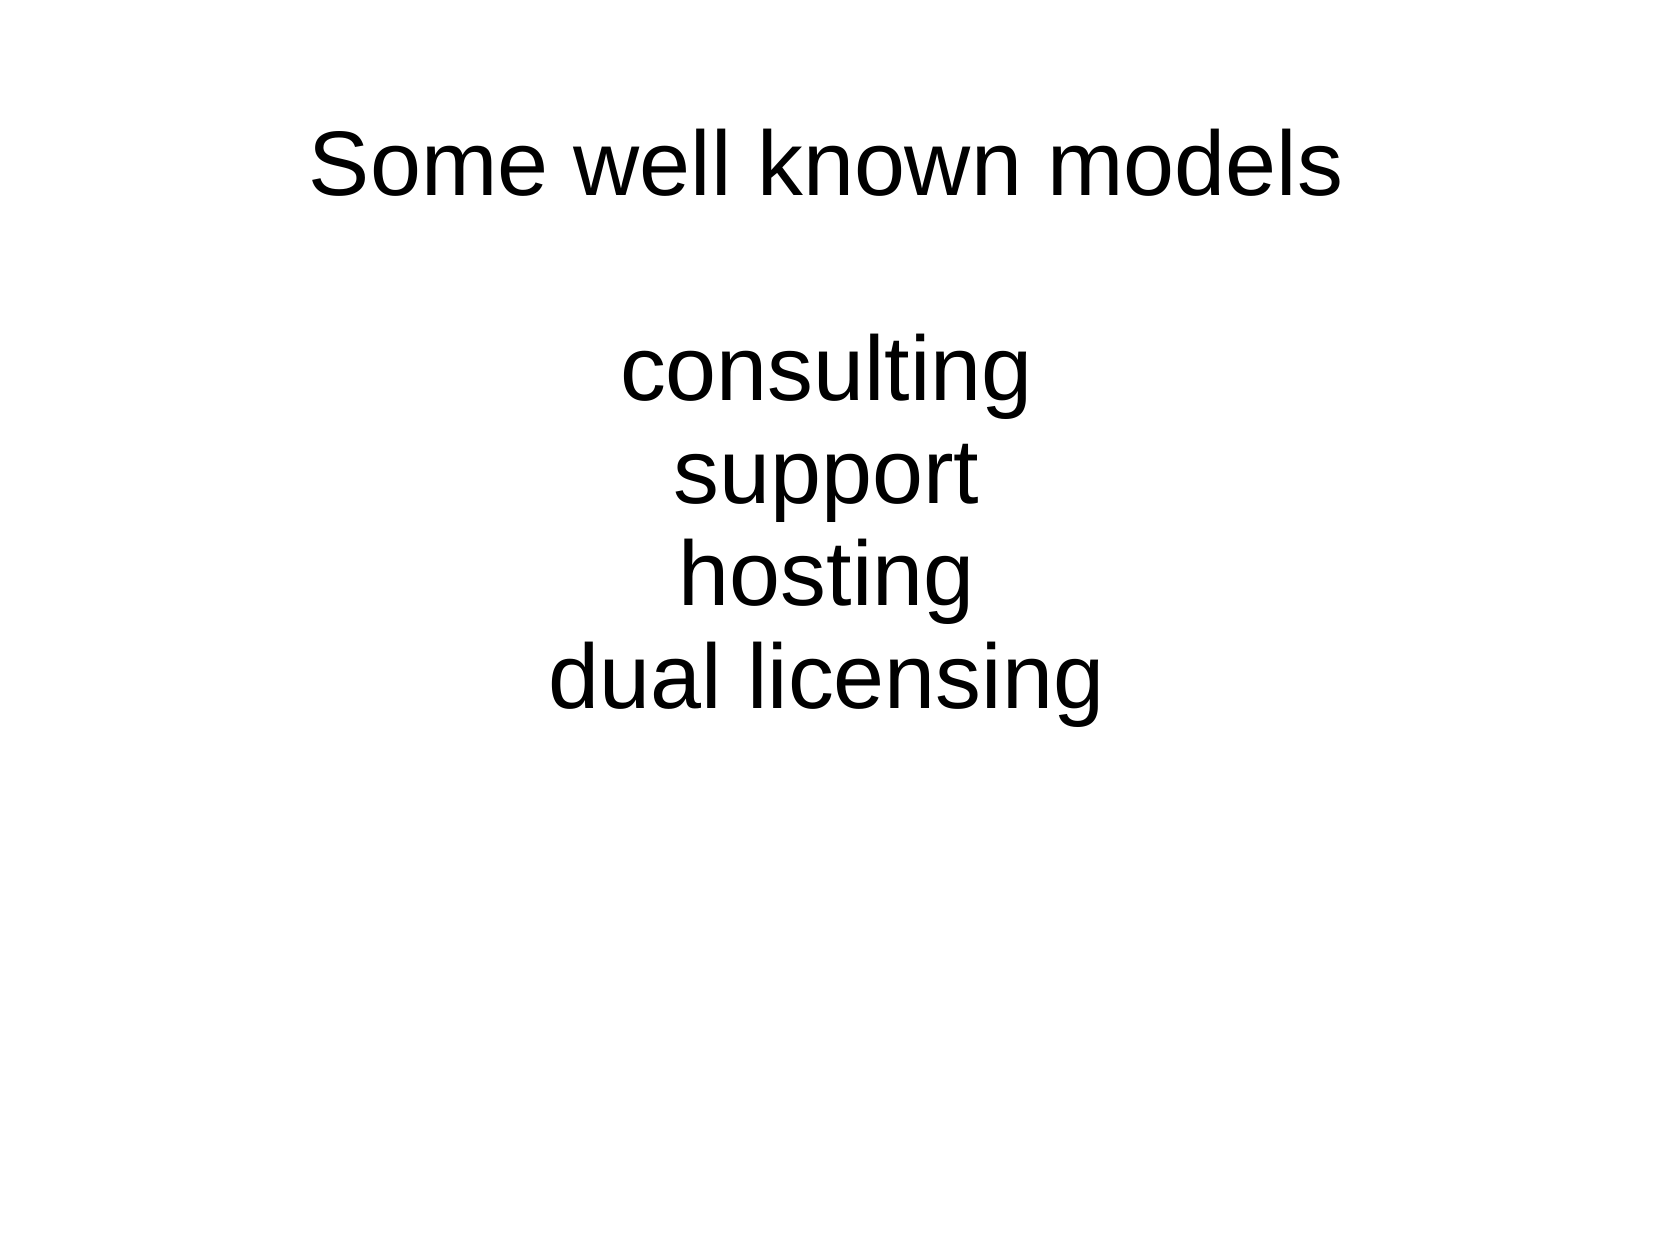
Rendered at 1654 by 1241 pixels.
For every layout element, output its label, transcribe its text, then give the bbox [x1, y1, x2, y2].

title Some well known models consulting support hosting dual licensing [82, 112, 1571, 1139]
